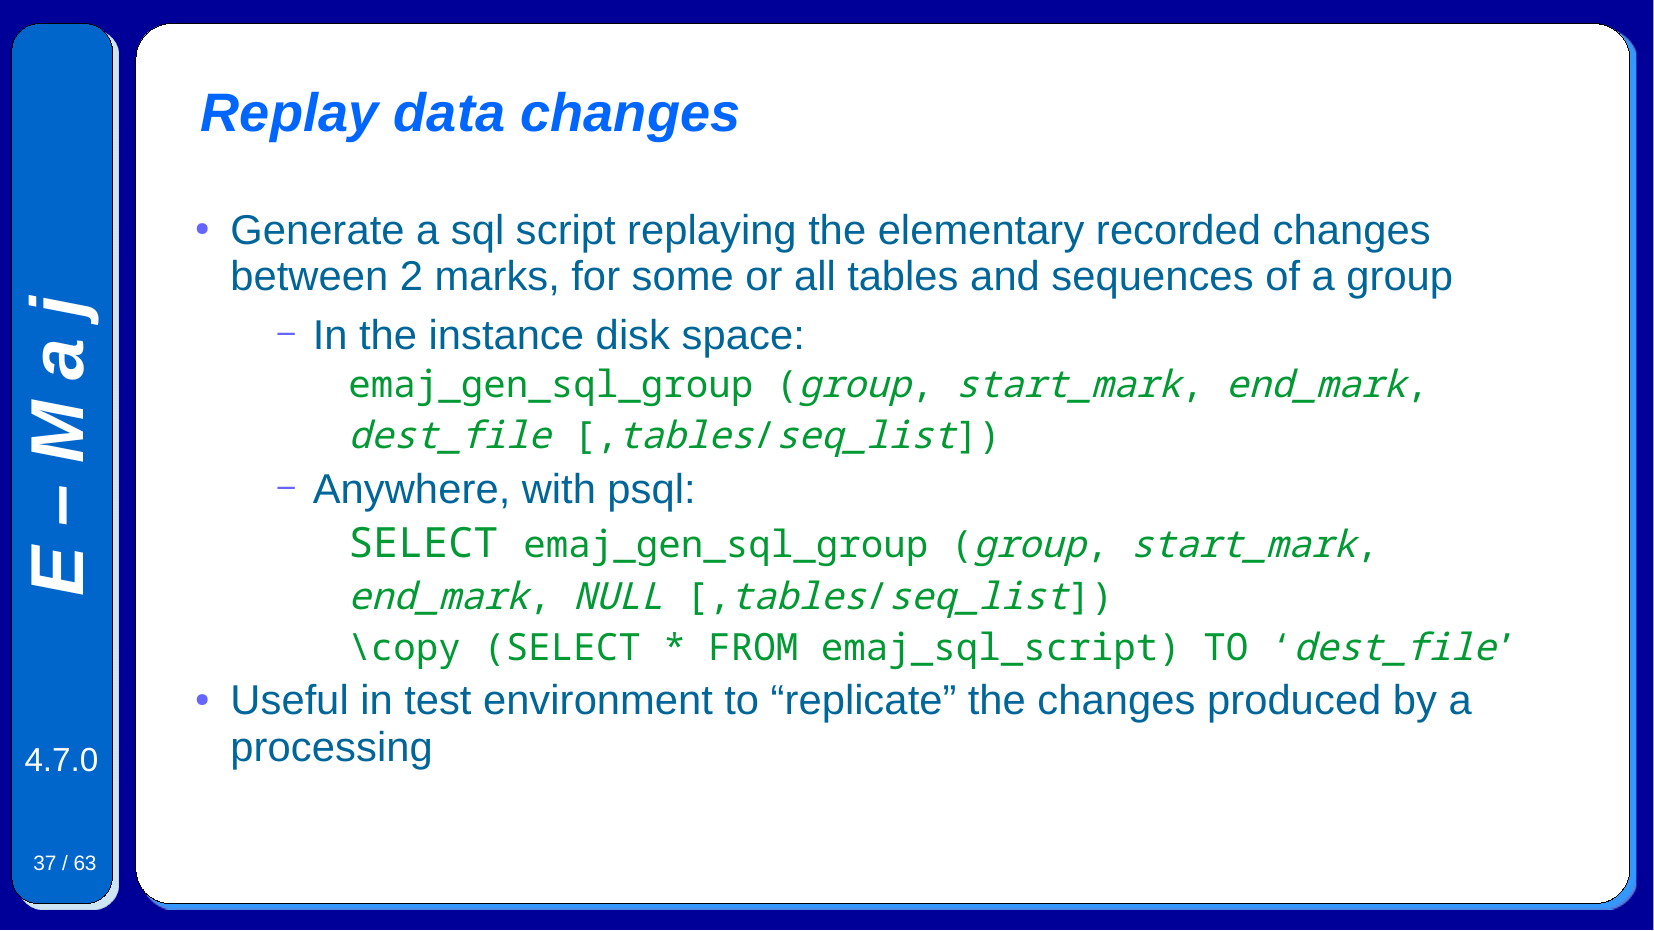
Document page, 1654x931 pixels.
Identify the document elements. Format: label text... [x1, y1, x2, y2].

title Replay data changes [200, 34, 1575, 191]
list Generate a sql script replaying the elementary recorded changes between 2 marks, for some or all tables and sequences of a group In the instance disk space: emaj_gen_sql_group (group, start_mark, end_mark, dest_file [,tables/seq_list]) Anywhere, with psql: SELECT emaj_gen_sql_group (group, start_mark, end_mark, NULL [,tables/seq_list]) \copy (SELECT * FROM emaj_sql_script) TO ‘dest_file’ Useful in test environment to “replicate” the changes produced by a processing [177, 206, 1587, 881]
